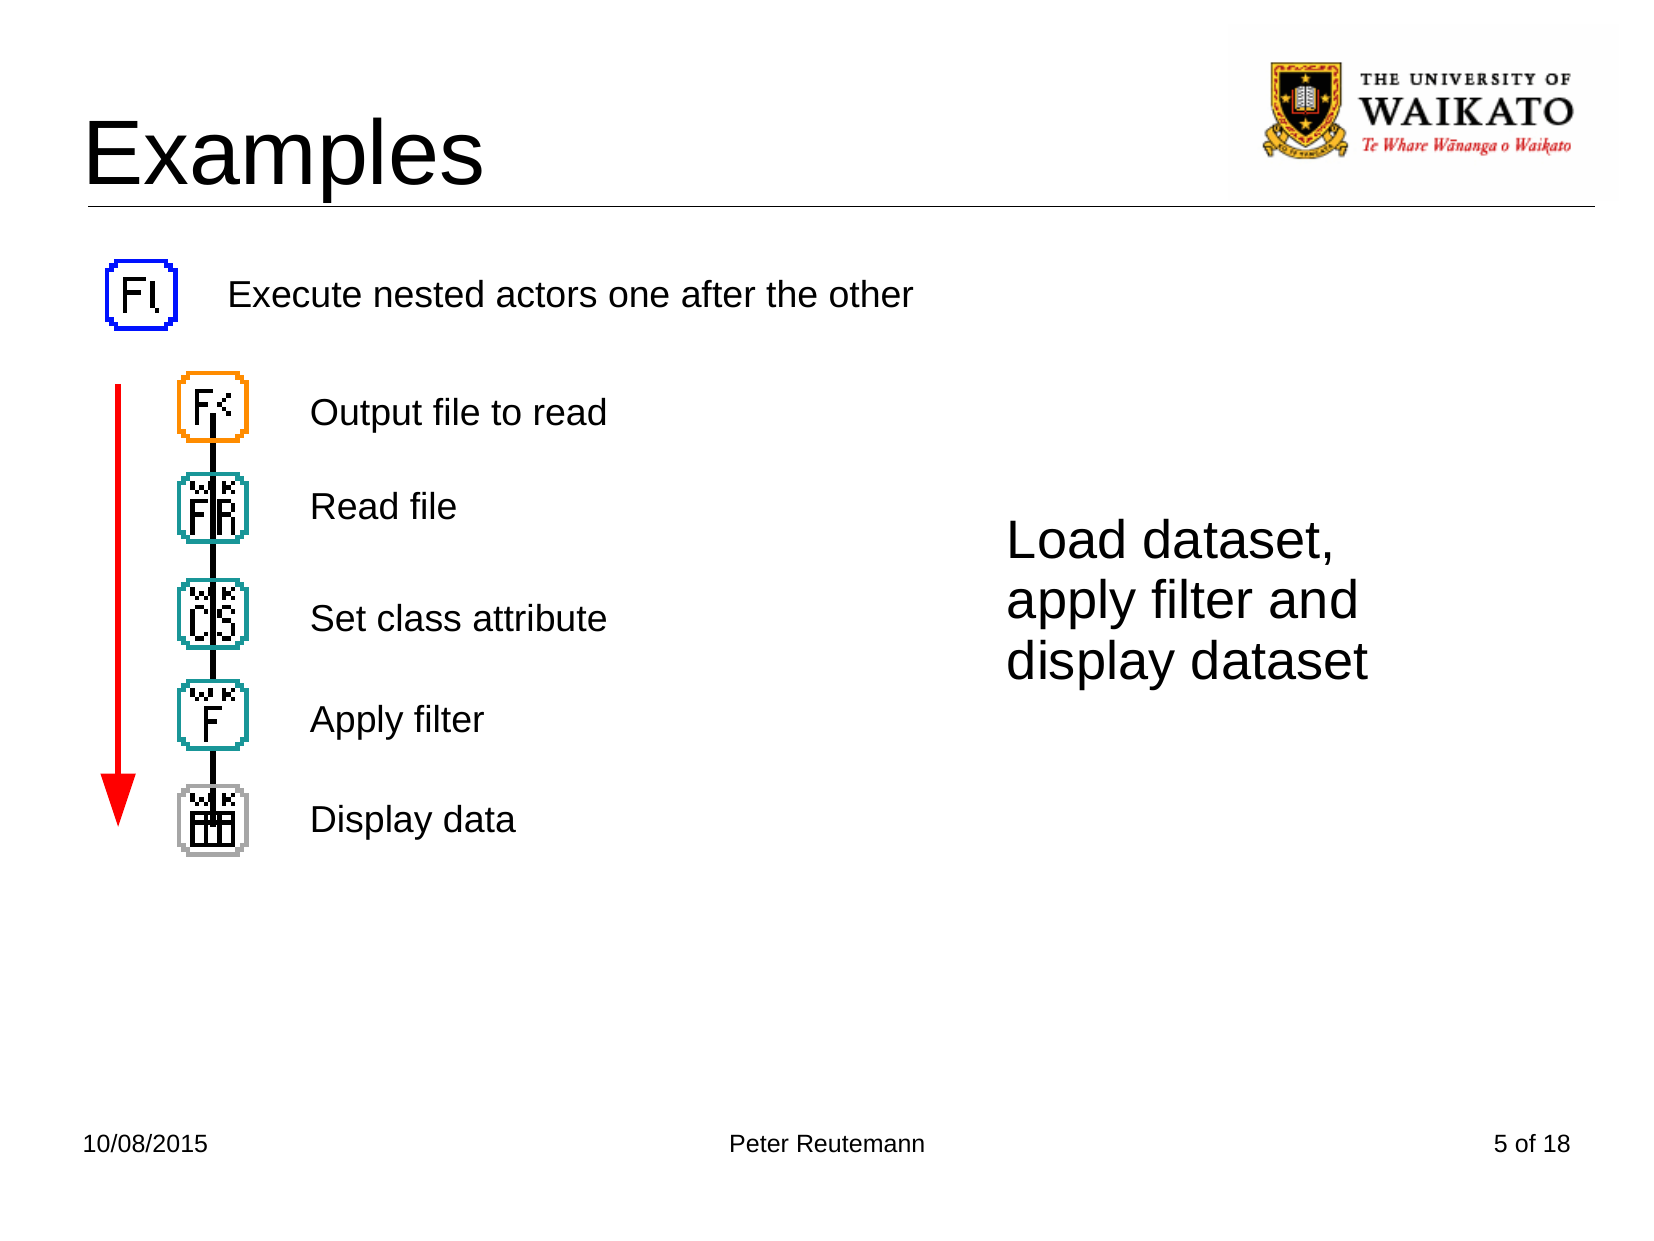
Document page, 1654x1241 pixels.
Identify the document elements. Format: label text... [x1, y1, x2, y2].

picture [177, 472, 249, 544]
text_box Load dataset, apply filter and display dataset [992, 501, 1385, 700]
text_box Execute nested actors one after the other [212, 265, 1188, 325]
text_box Output file to read [295, 383, 709, 443]
picture [1228, 24, 1619, 201]
text_box Set class attribute [295, 590, 739, 650]
text_box Apply filter [295, 690, 650, 748]
text_box Display data [295, 791, 650, 849]
text_box Read file [295, 478, 621, 536]
title Examples [82, 49, 1571, 257]
picture [177, 784, 249, 857]
picture [177, 578, 249, 650]
picture [177, 679, 249, 751]
picture [105, 259, 178, 331]
picture [177, 371, 249, 443]
